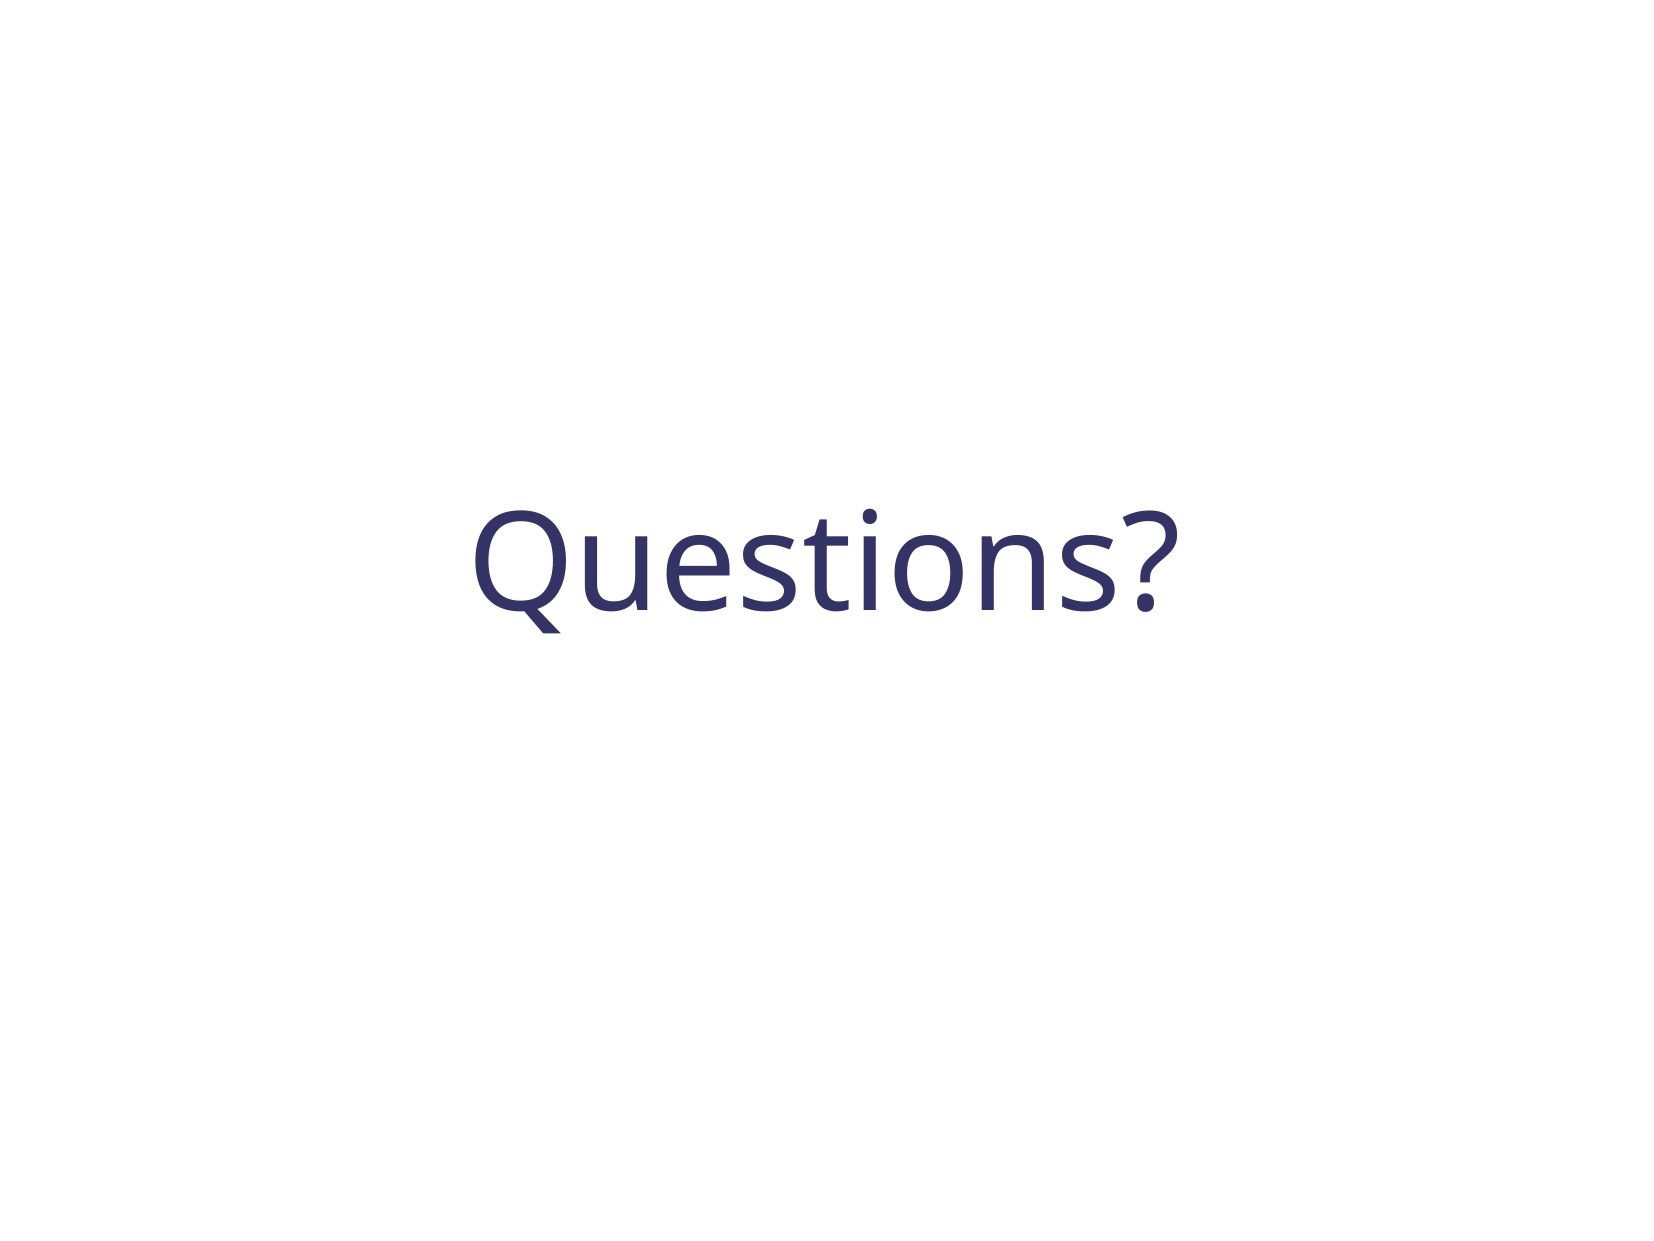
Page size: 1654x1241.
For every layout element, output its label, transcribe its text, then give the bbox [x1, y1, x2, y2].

title Questions? [80, 453, 1569, 661]
